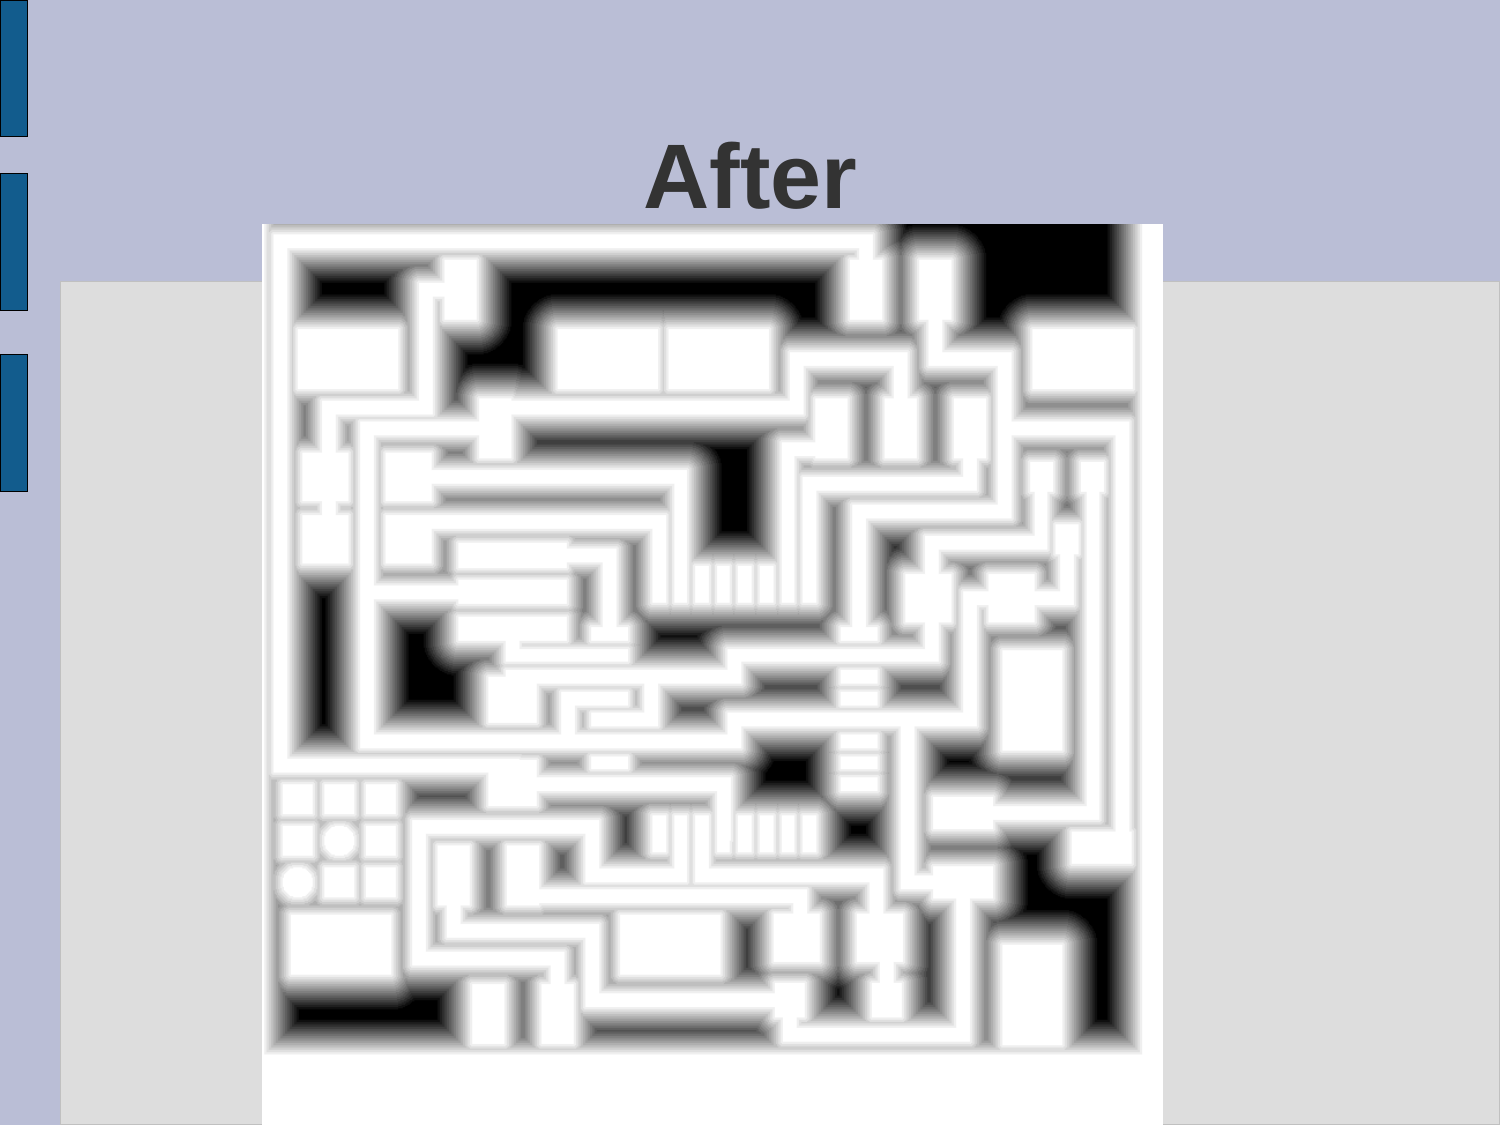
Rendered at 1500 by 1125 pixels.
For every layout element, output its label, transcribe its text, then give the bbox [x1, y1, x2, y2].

title After [110, 90, 1392, 264]
picture [262, 224, 1163, 1125]
